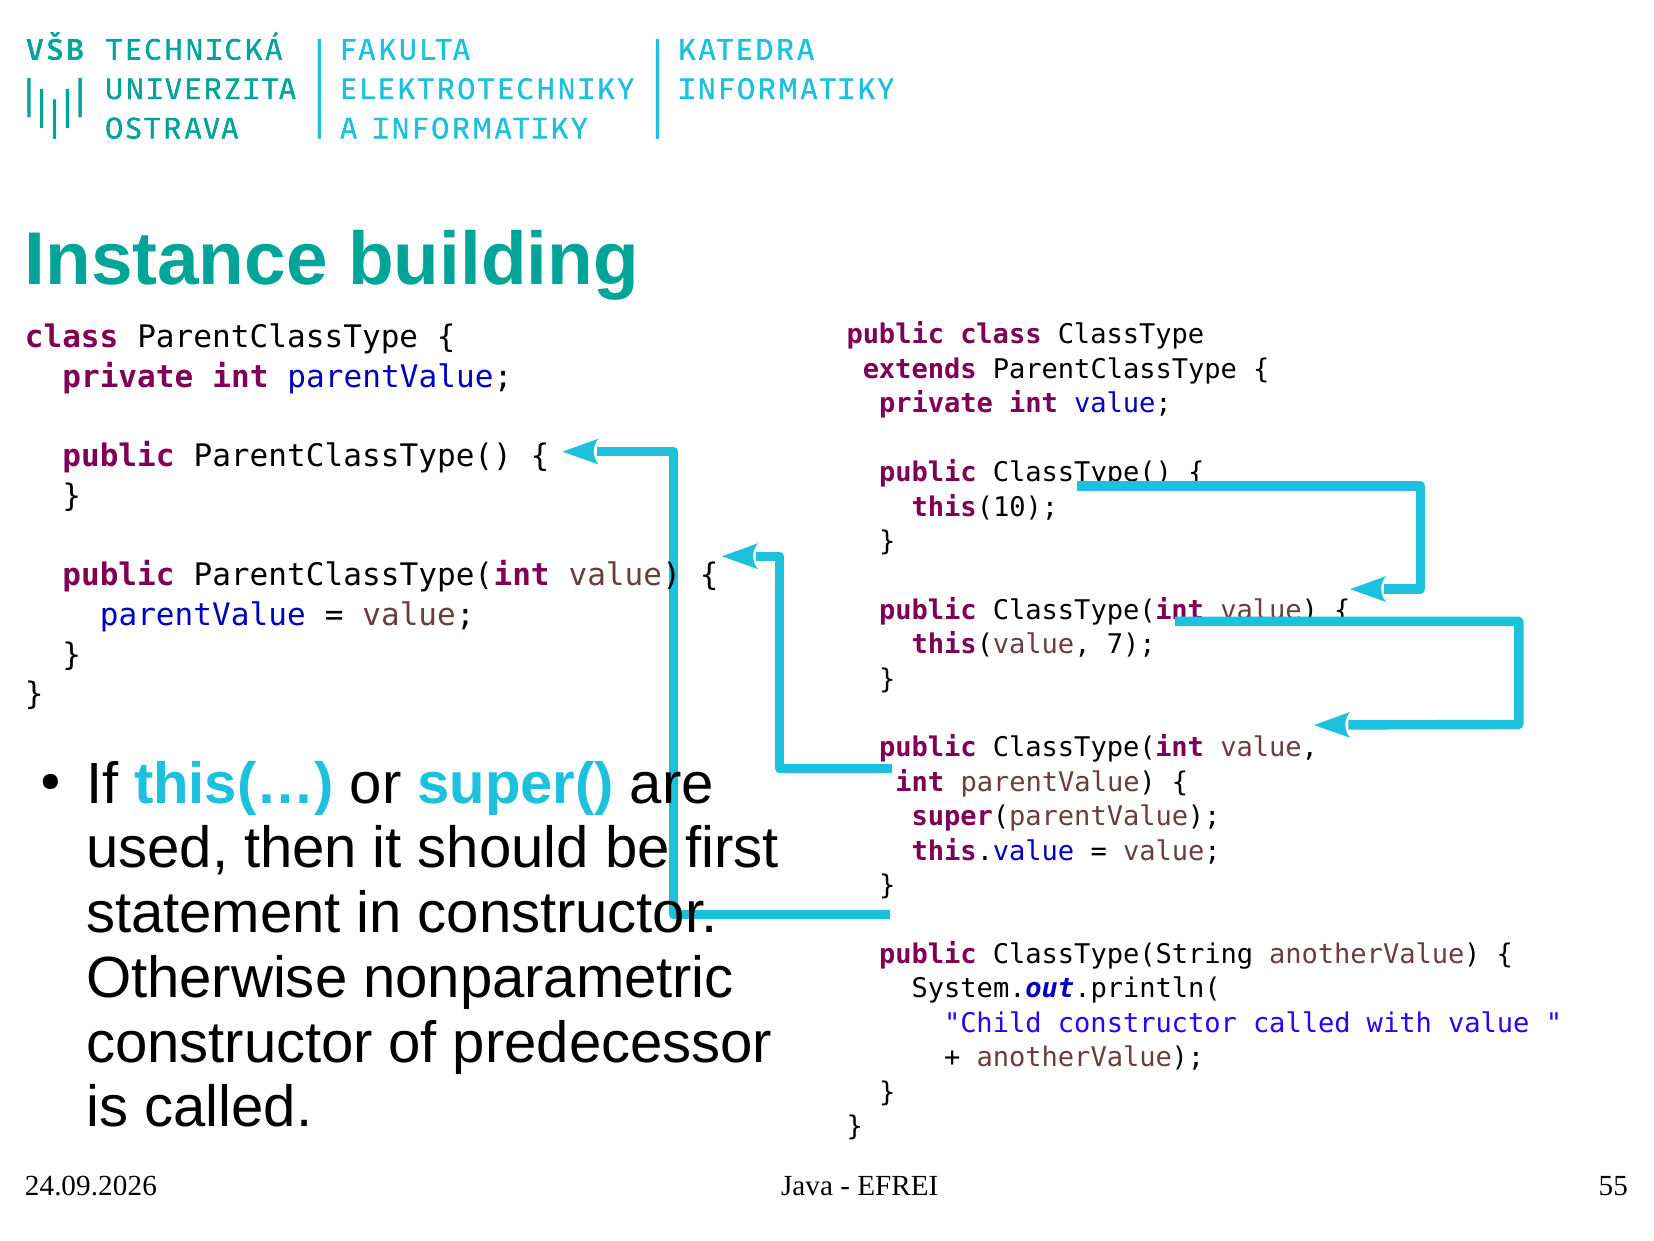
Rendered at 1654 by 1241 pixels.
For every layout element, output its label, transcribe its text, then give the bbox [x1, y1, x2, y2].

title Instance building [24, 169, 1629, 300]
picture [26, 31, 894, 139]
list public class ClassType extends ParentClassType { private int value; public ClassType() { this(10); } public ClassType(int value) { this(value, 7); } public ClassType(int value, int parentValue) { super(parentValue); this.value = value; } public ClassType(String anotherValue) { System.out.println( "Child constructor called with value " + anotherValue); } } [846, 318, 1630, 1146]
list If this(…) or super() are used, then it should be first statement in constructor. Otherwise nonparametric constructor of predecessor is called. [24, 750, 808, 1145]
list class ParentClassType { private int parentValue; public ParentClassType() { } public ParentClassType(int value) { parentValue = value; } } [24, 318, 808, 714]
